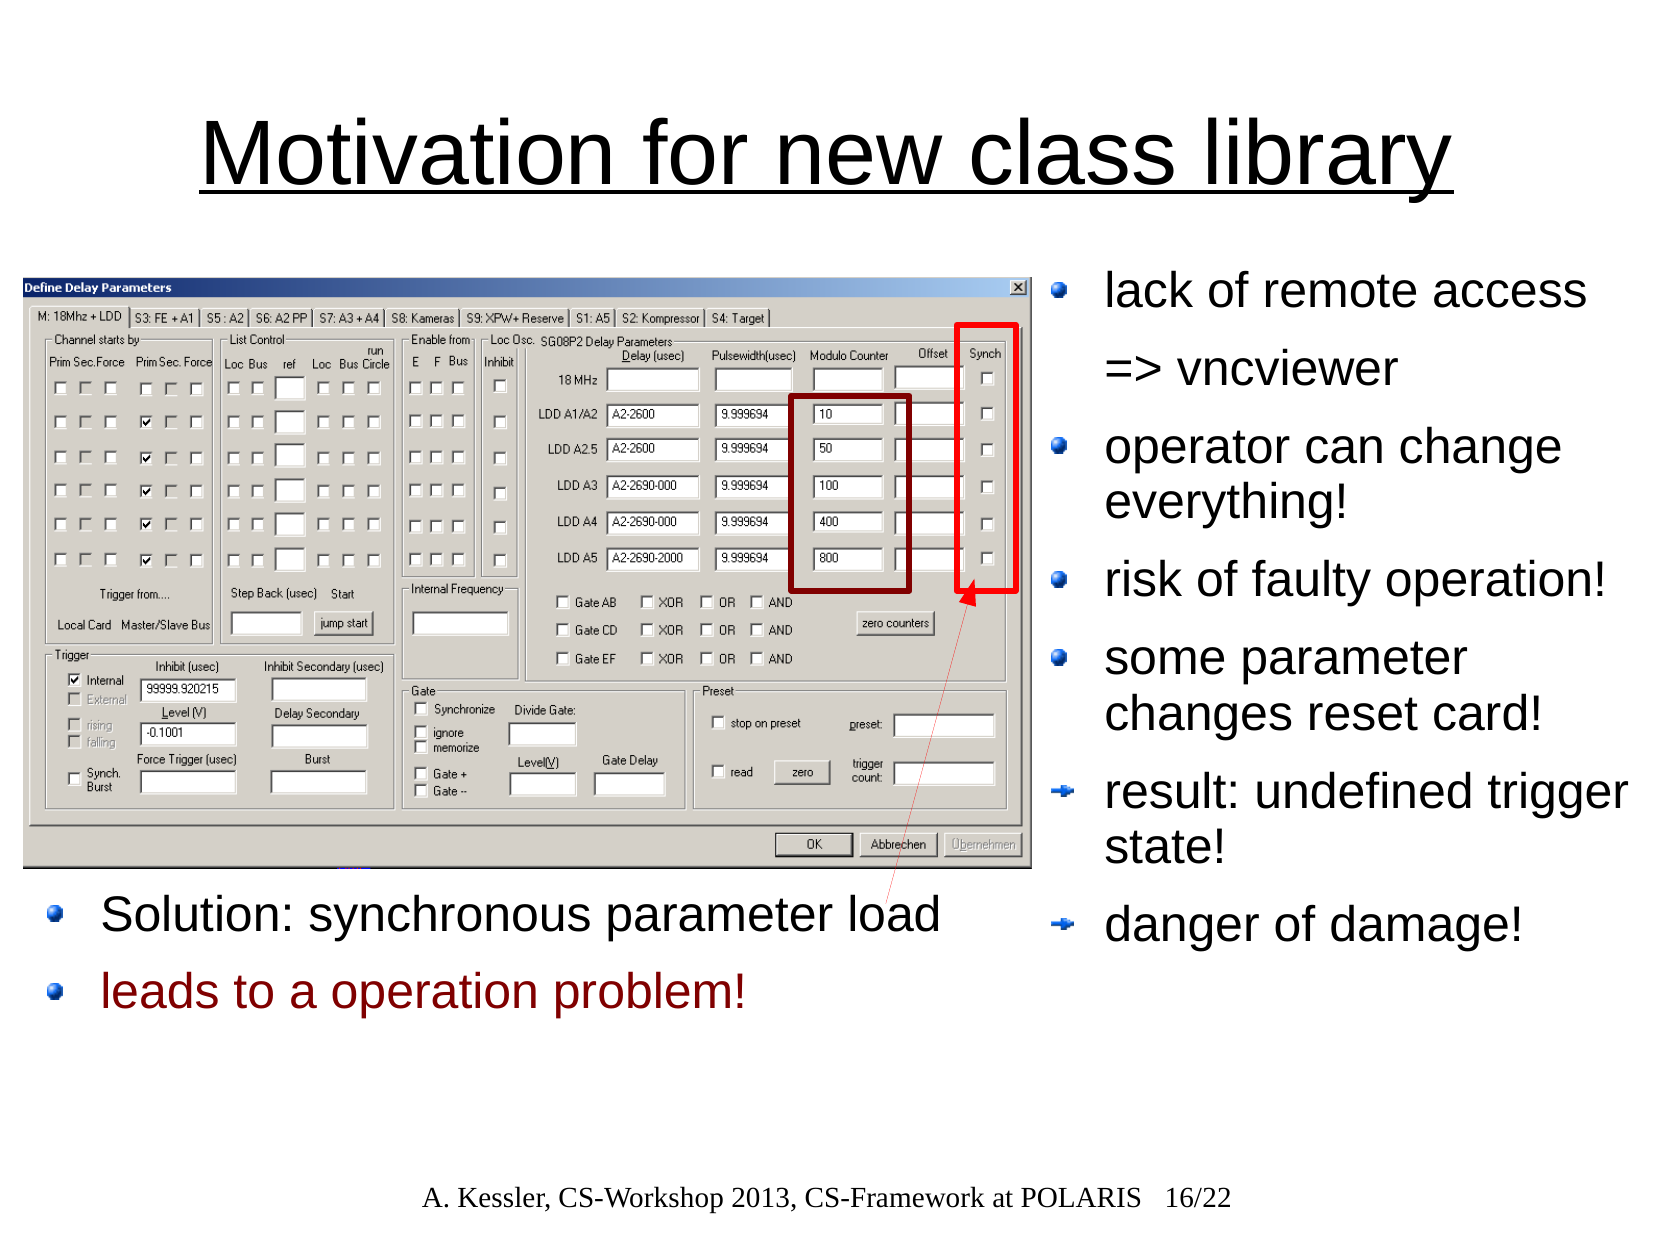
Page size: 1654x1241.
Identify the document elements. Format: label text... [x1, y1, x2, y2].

picture [23, 277, 1033, 869]
list lack of remote access => vncviewer operator can change everything! risk of faulty operation! some parameter changes reset card! result: undefined trigger state! danger of damage! [1033, 262, 1642, 993]
picture [960, 328, 1013, 588]
title Motivation for new class library [82, 49, 1571, 257]
list Solution: synchronous parameter load leads to a operation problem! [29, 885, 1063, 1022]
